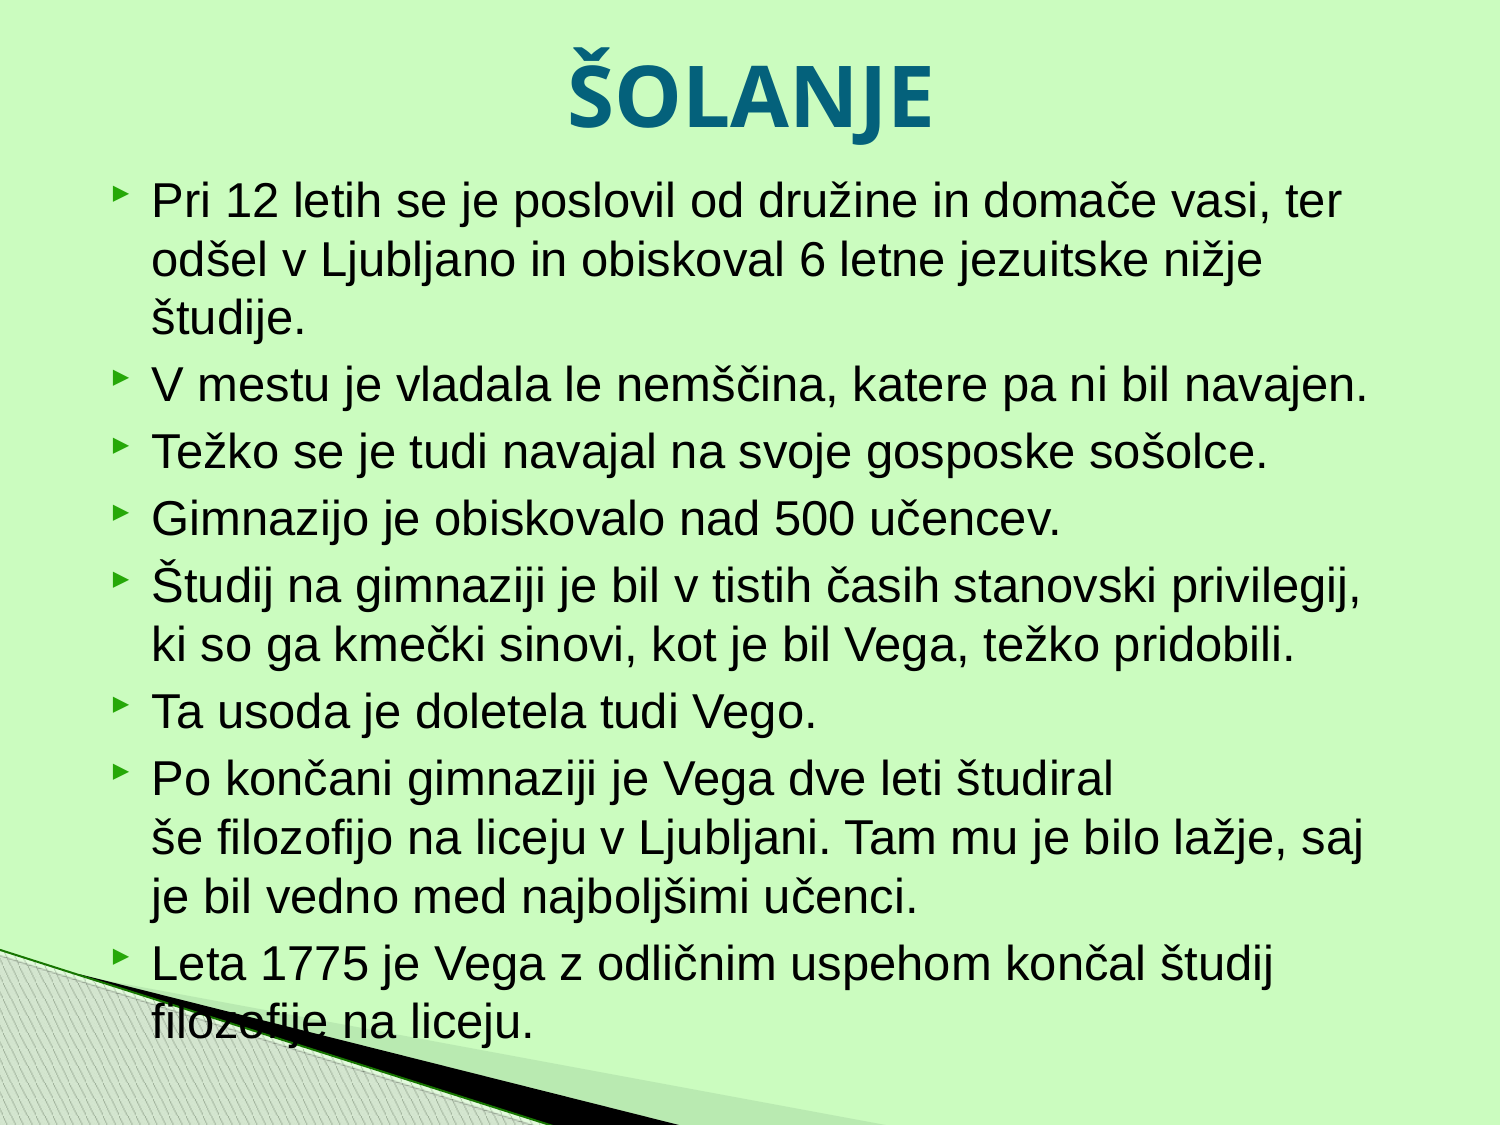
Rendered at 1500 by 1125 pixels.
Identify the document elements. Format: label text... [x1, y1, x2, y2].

title ŠOLANJE [76, 0, 1427, 188]
list Pri 12 letih se je poslovil od družine in domače vasi, ter odšel v Ljubljano in obiskoval 6 letne jezuitske nižje študije. V mestu je vladala le nemščina, katere pa ni bil navajen. Težko se je tudi navajal na svoje gosposke sošolce. Gimnazijo je obiskovalo nad 500 učencev. Študij na gimnaziji je bil v tistih časih stanovski privilegij, ki so ga kmečki sinovi, kot je bil Vega, težko pridobili. Ta usoda je doletela tudi Vego. Po končani gimnaziji je Vega dve leti študiral še filozofijo na liceju v Ljubljani. Tam mu je bilo lažje, saj je bil vedno med najboljšimi učenci. Leta 1775 je Vega z odličnim uspehom končal študij filozofije na liceju. [76, 188, 1427, 1024]
